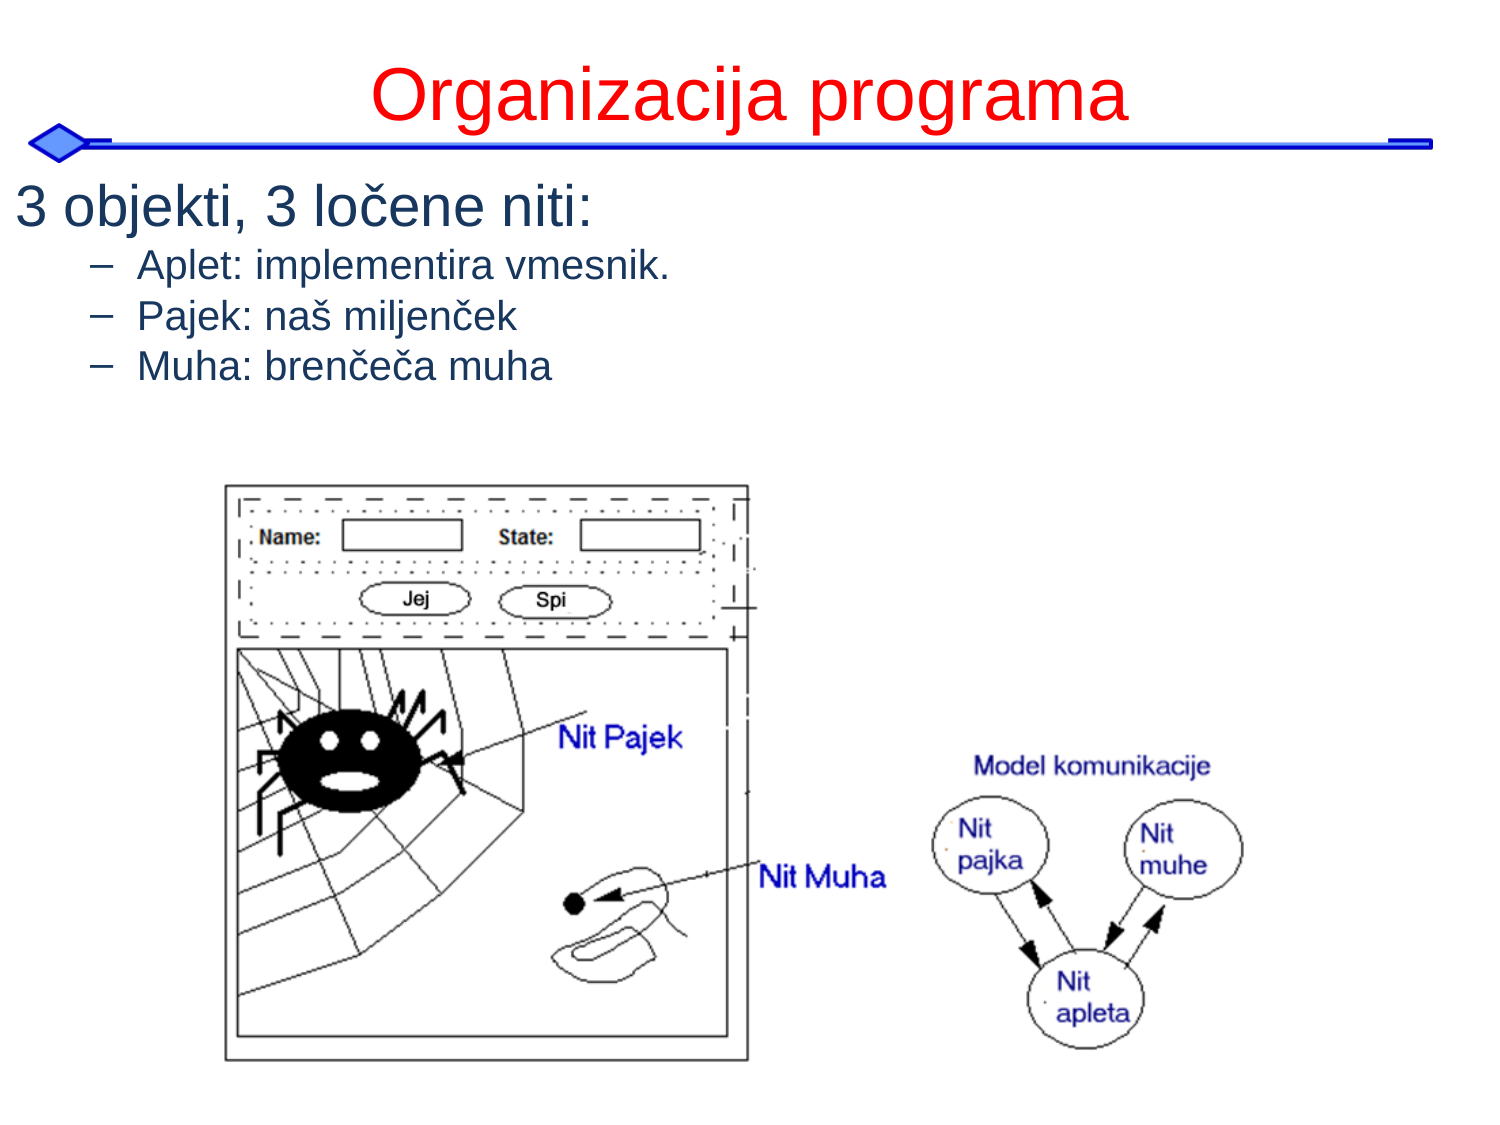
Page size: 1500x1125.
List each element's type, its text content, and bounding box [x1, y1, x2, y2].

picture [28, 123, 1433, 163]
text_box 3 objekti, 3 ločene niti: Aplet: implementira vmesnik. Pajek: naš miljenček Muha: brenčeča muha [0, 173, 996, 451]
picture [222, 482, 1248, 1066]
title Organizacija programa [111, 37, 1389, 143]
